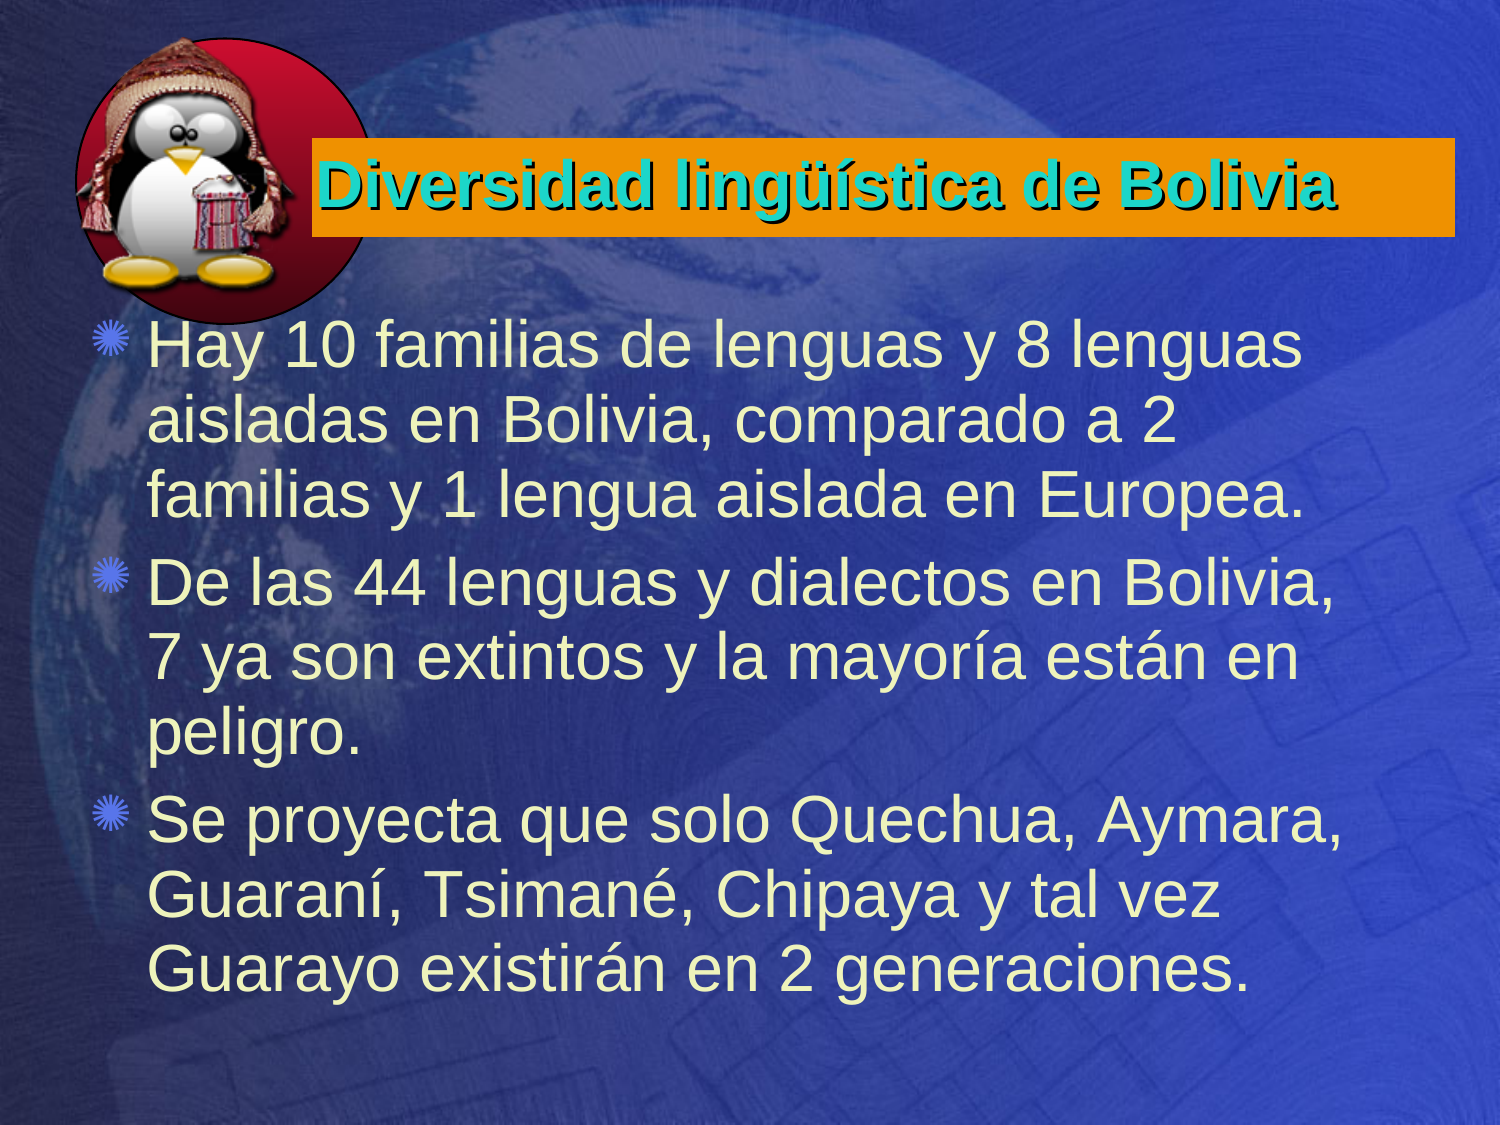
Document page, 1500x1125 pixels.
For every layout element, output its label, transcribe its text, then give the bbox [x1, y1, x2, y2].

text_box Hay 10 familias de lenguas y 8 lenguas aisladas en Bolivia, comparado a 2 familias y 1 lengua aislada en Europea. De las 44 lenguas y dialectos en Bolivia, 7 ya son extintos y la mayoría están en peligro. Se proyecta que solo Quechua, Aymara, Guaraní, Tsimané, Chipaya y tal vez Guarayo existirán en 2 generaciones. [75, 299, 1426, 1047]
title Diversidad lingüística de Bolivia [315, 125, 1454, 250]
picture [0, 0, 1500, 1125]
